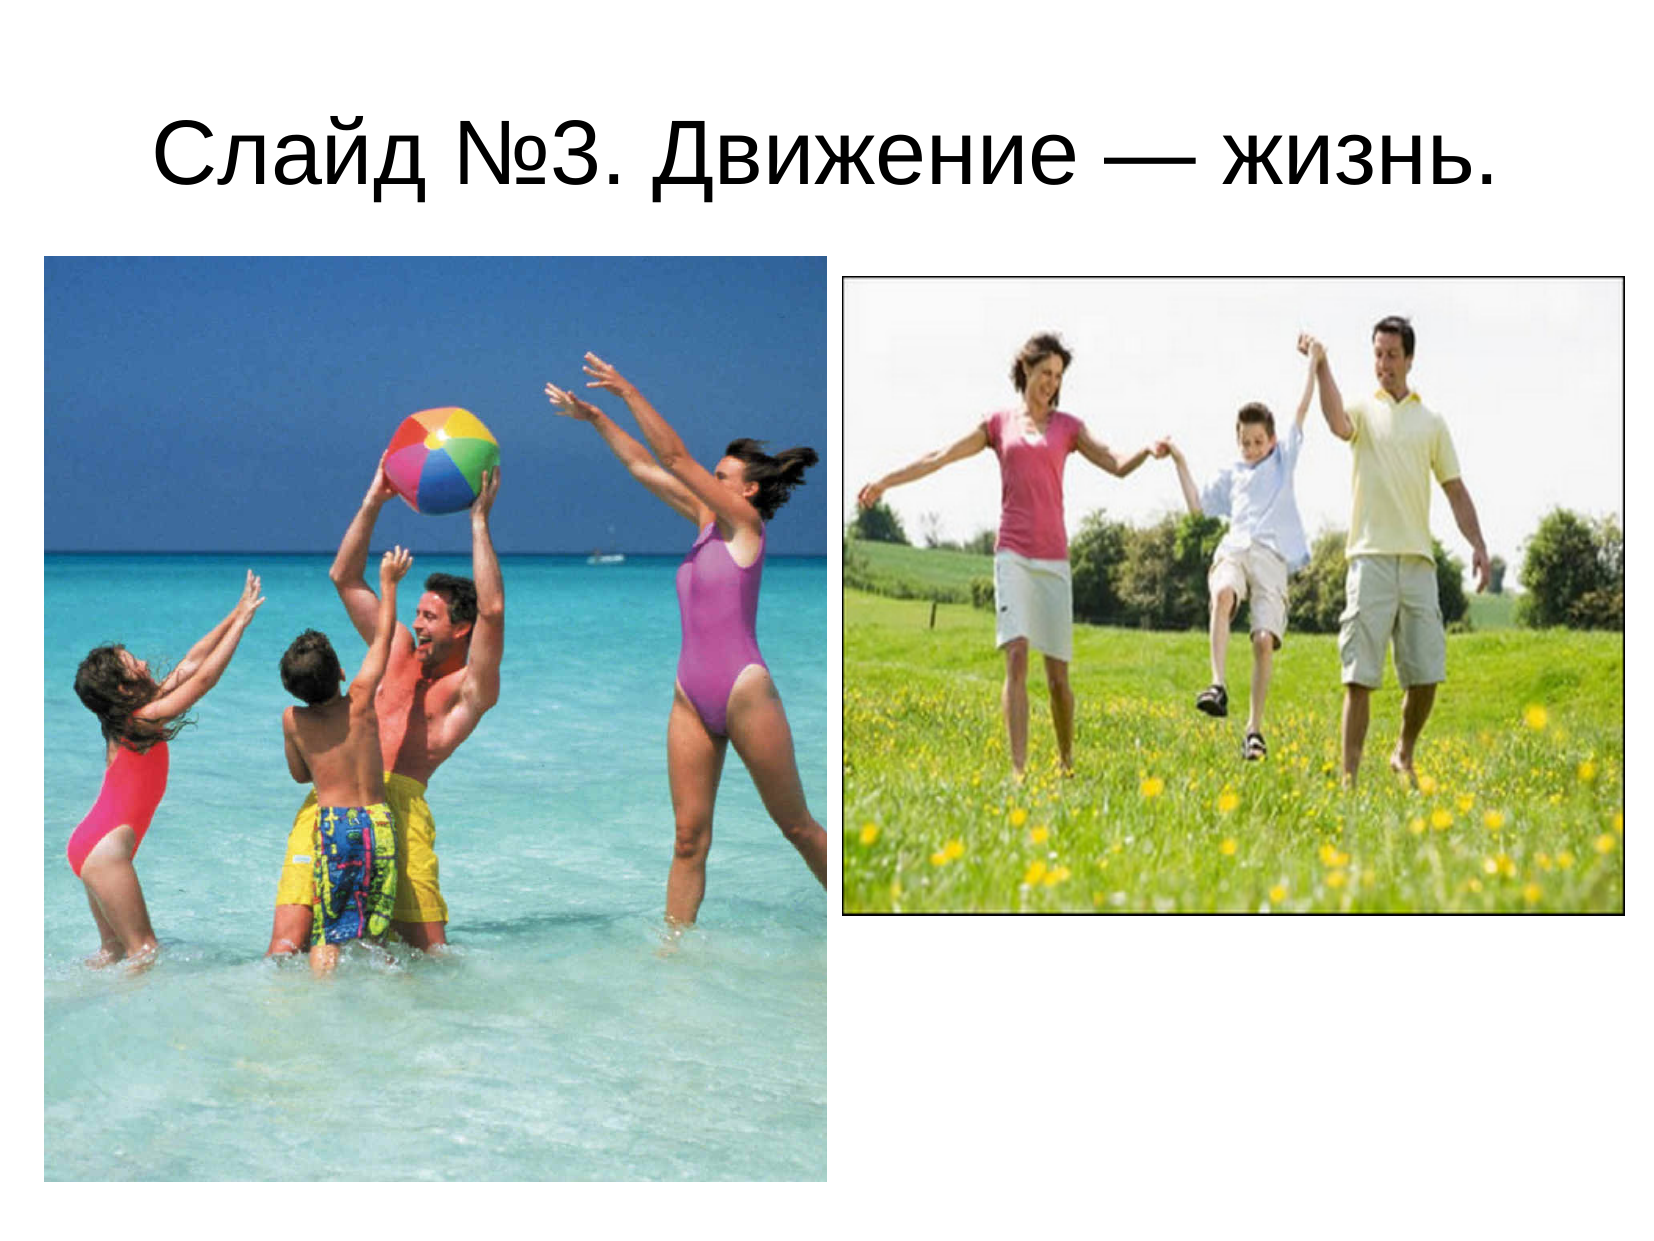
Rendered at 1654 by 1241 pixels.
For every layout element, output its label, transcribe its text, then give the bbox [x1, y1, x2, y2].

title Слайд №3. Движение — жизнь. [82, 49, 1571, 257]
picture [44, 256, 827, 1182]
picture [842, 276, 1625, 916]
